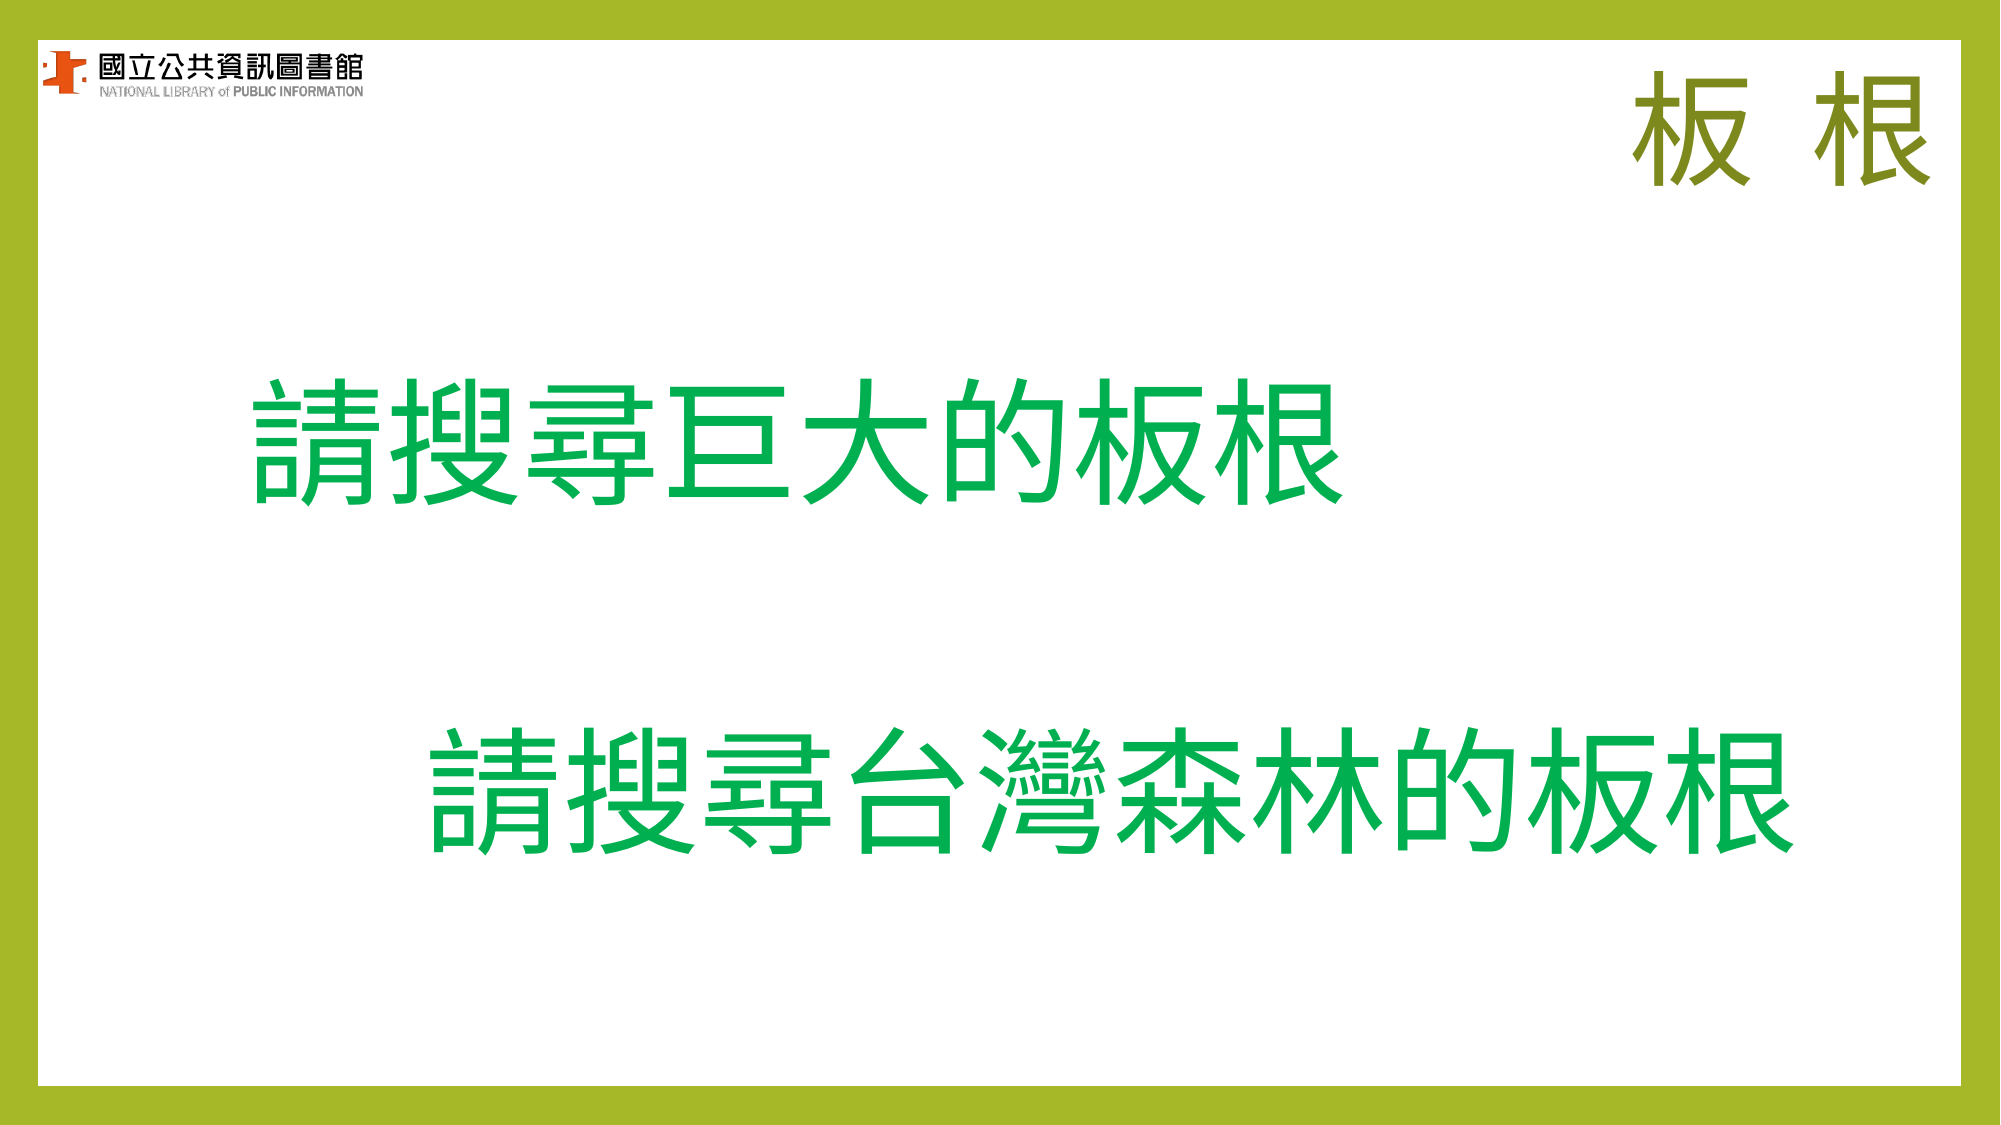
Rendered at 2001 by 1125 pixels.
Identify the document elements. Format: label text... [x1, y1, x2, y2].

text_box 板 根 [1614, 44, 1974, 211]
text_box 請搜尋巨大的板根 [232, 349, 1374, 532]
text_box 請搜尋台灣森林的板根 [409, 698, 1829, 881]
